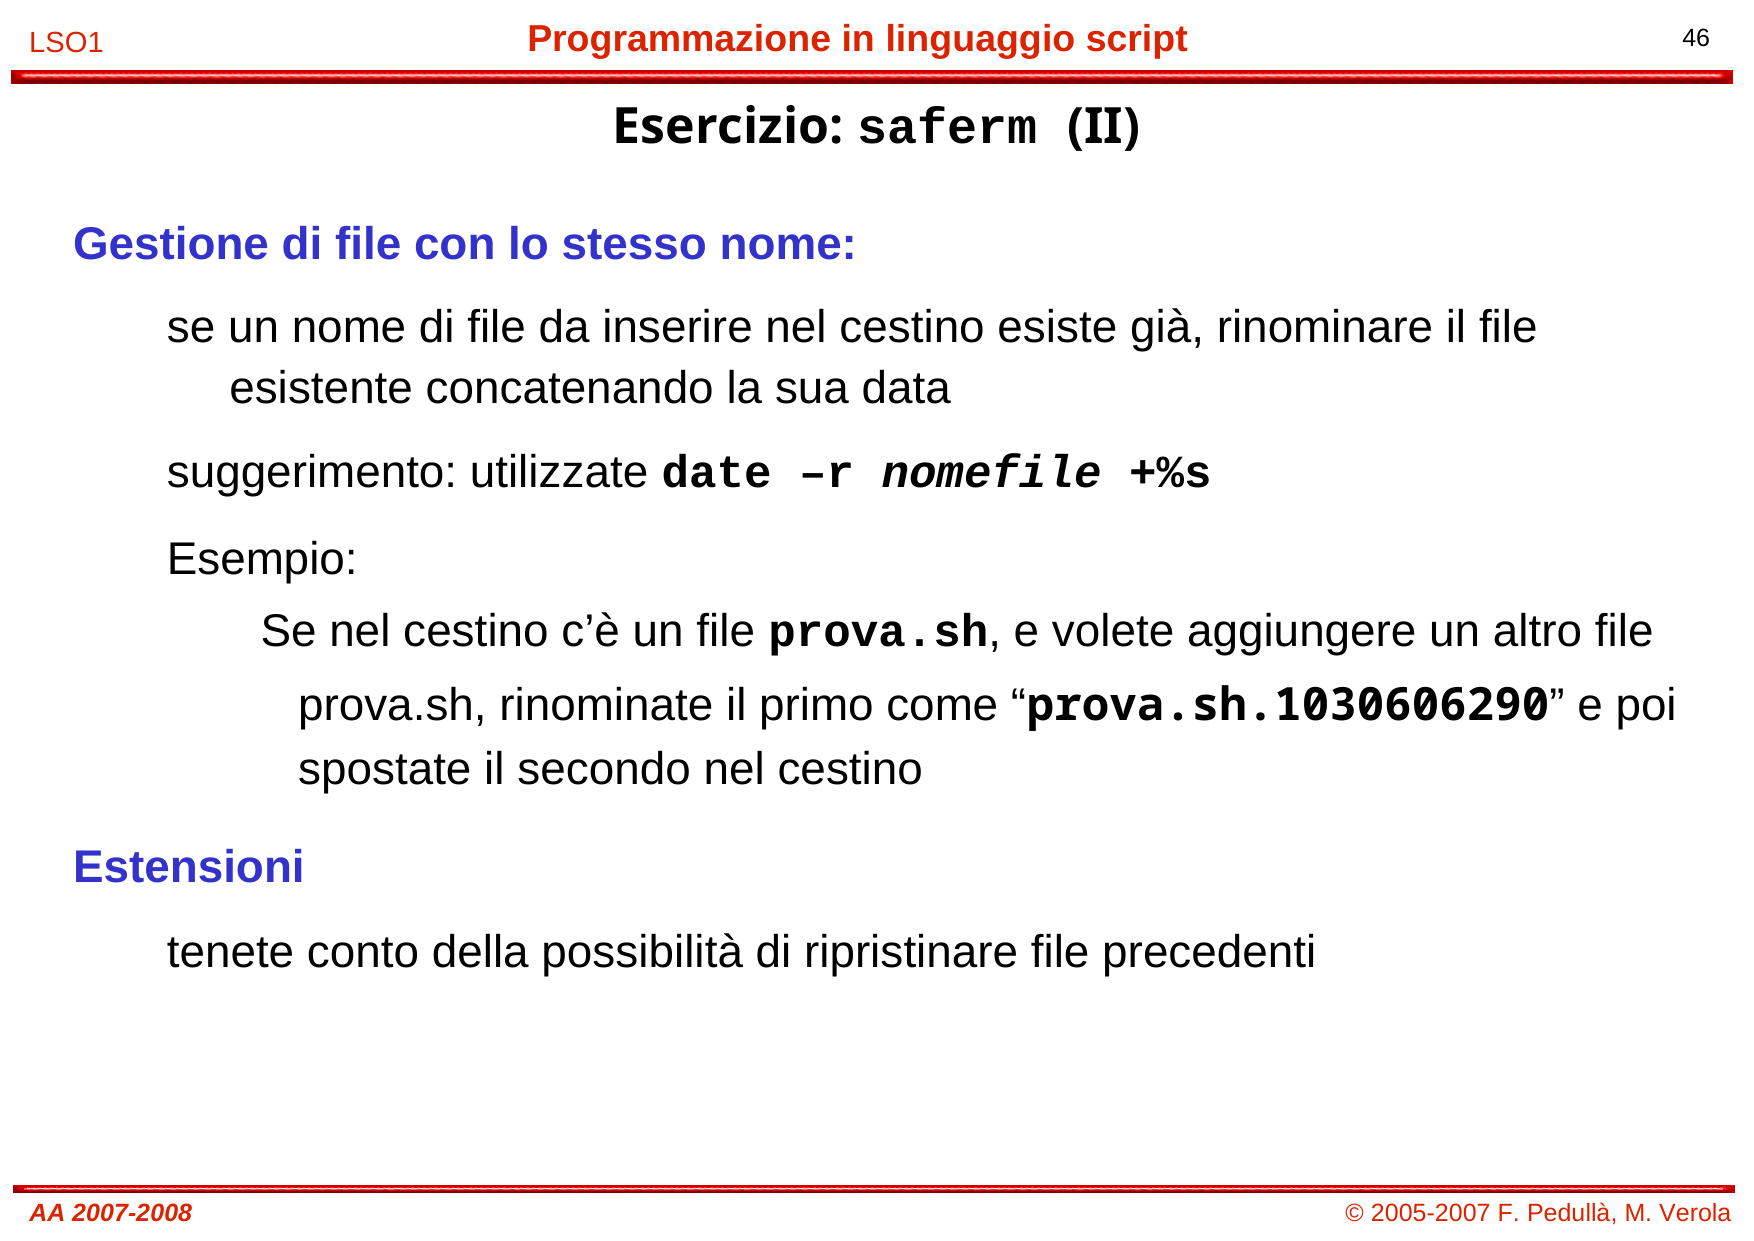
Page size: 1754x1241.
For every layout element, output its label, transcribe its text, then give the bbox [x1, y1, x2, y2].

picture [13, 1185, 1735, 1193]
list Gestione di file con lo stesso nome: se un nome di file da inserire nel cestino esiste già, rinominare il file esistente concatenando la sua data suggerimento: utilizzate date –r nomefile +%s Esempio: Se nel cestino c’è un file prova.sh, e volete aggiungere un altro file prova.sh, rinominate il primo come “prova.sh.1030606290” e poi spostate il secondo nel cestino Estensioni tenete conto della possibilità di ripristinare file precedenti [58, 206, 1696, 1032]
title Esercizio: saferm (II) [581, 78, 1172, 174]
picture [11, 70, 1733, 84]
